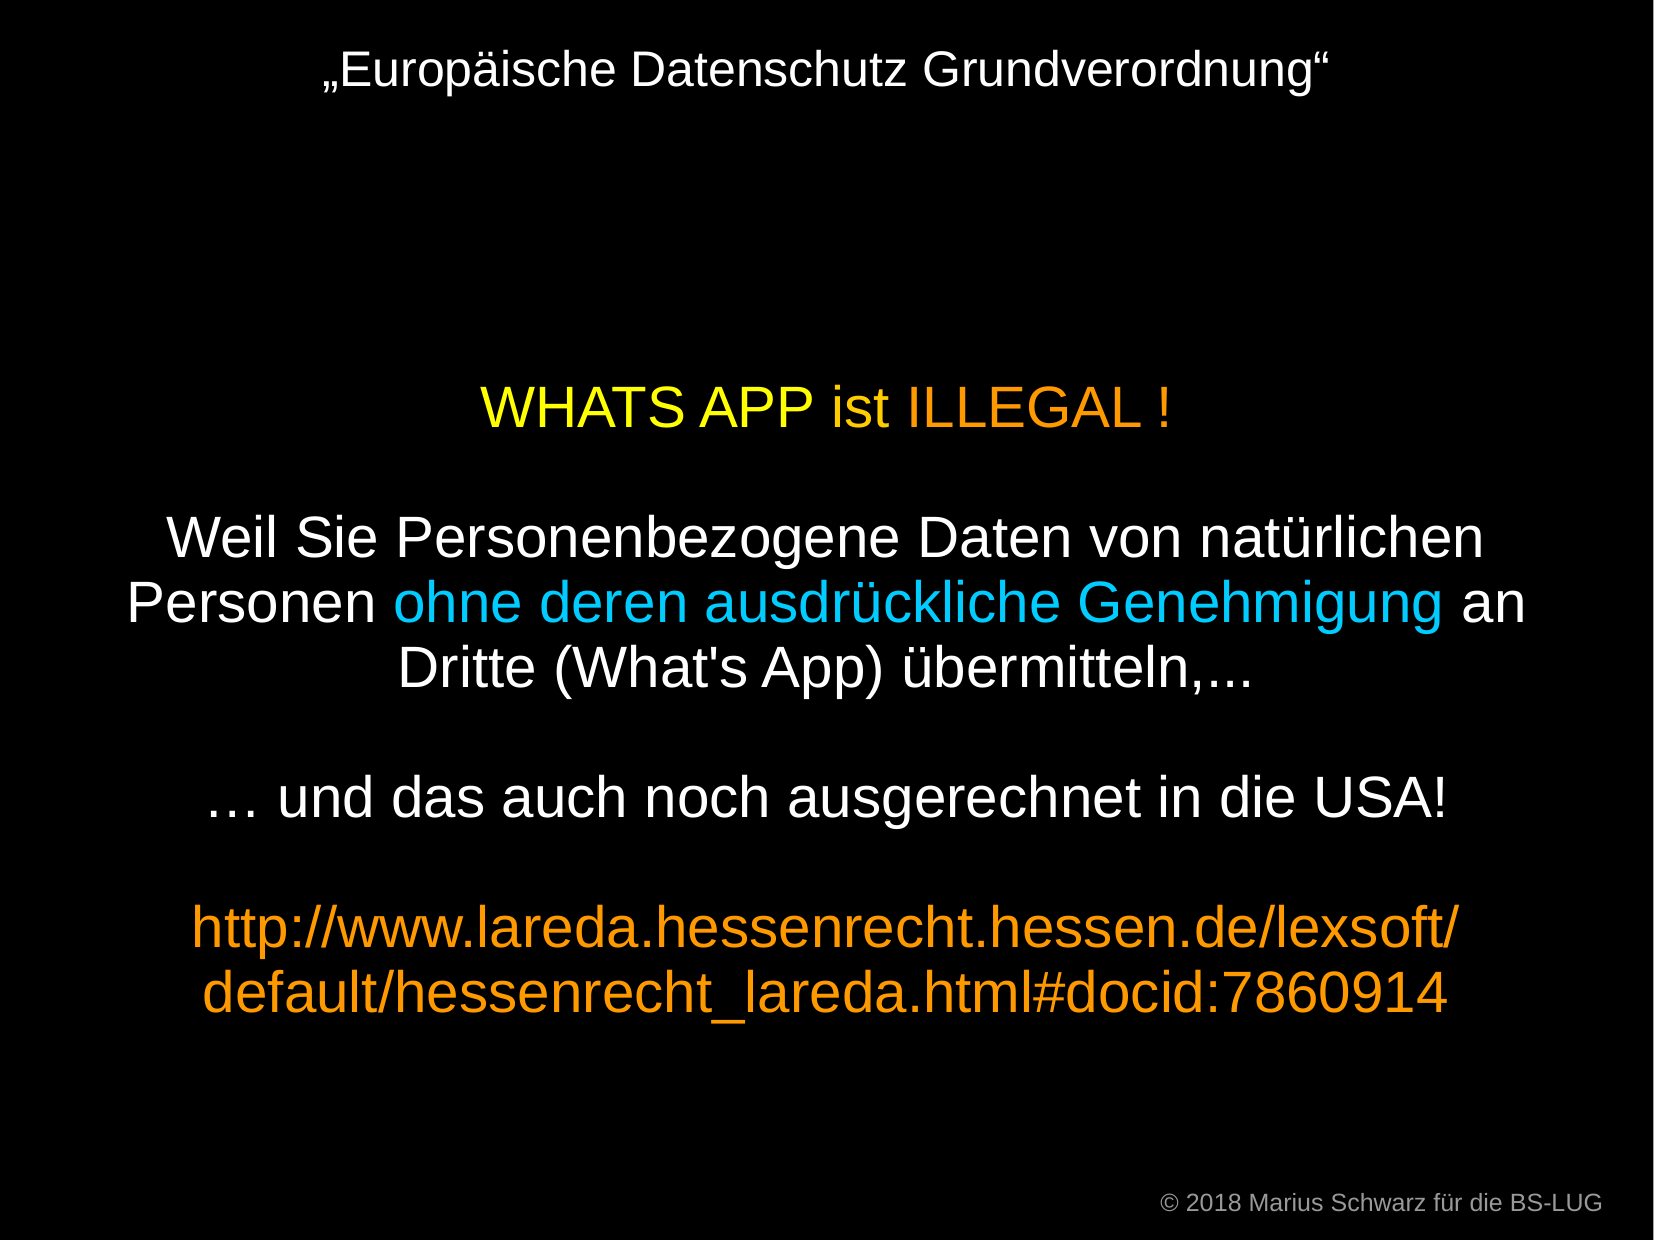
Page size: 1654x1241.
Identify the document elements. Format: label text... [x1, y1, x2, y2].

text_box © 2018 Marius Schwarz für die BS-LUG [1145, 1181, 1630, 1224]
title „Europäische Datenschutz Grundverordnung“ [82, 41, 1571, 209]
text_box WHATS APP ist ILLEGAL ! Weil Sie Personenbezogene Daten von natürlichen Personen ohne deren ausdrückliche Genehmigung an Dritte (What's App) übermitteln,... … und das auch noch ausgerechnet in die USA! http://www.lareda.hessenrecht.hessen.de/lexsoft/default/hessenrecht_lareda.html#docid:7860914 [82, 290, 1571, 1109]
